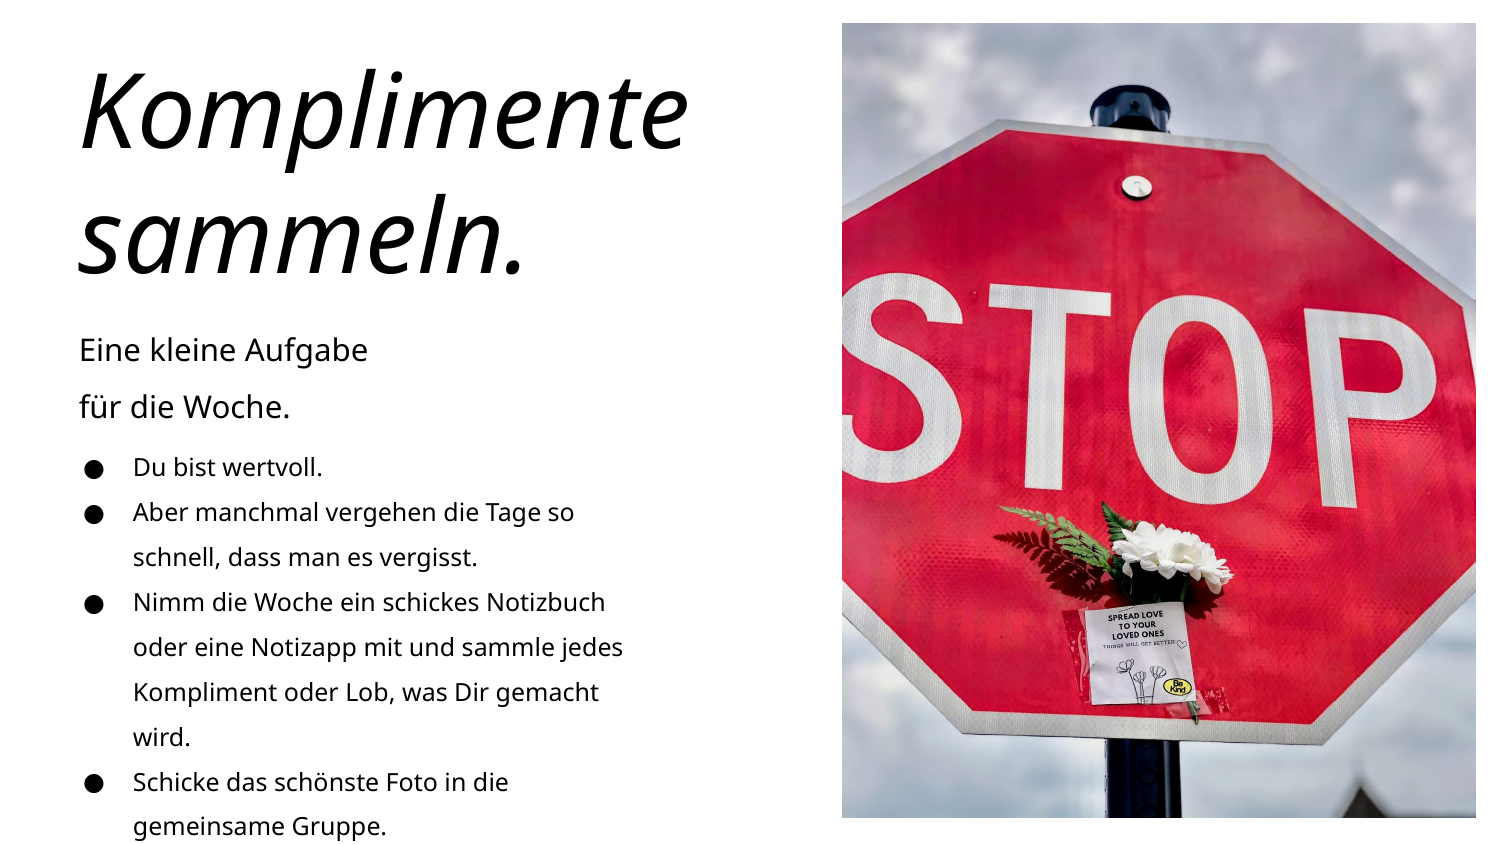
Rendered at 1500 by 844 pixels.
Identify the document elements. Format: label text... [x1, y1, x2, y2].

picture [842, 0, 1476, 837]
text_box Komplimente sammeln. [63, 29, 815, 310]
text_box Eine kleine Aufgabe für die Woche. [63, 310, 800, 440]
text_box Du bist wertvoll. Aber manchmal vergehen die Tage so schnell, dass man es vergisst. Nimm die Woche ein schickes Notizbuch oder eine Notizapp mit und sammle jedes Kompliment oder Lob, was Dir gemacht wird. Schicke das schönste Foto in die gemeinsame Gruppe. [42, 421, 678, 844]
